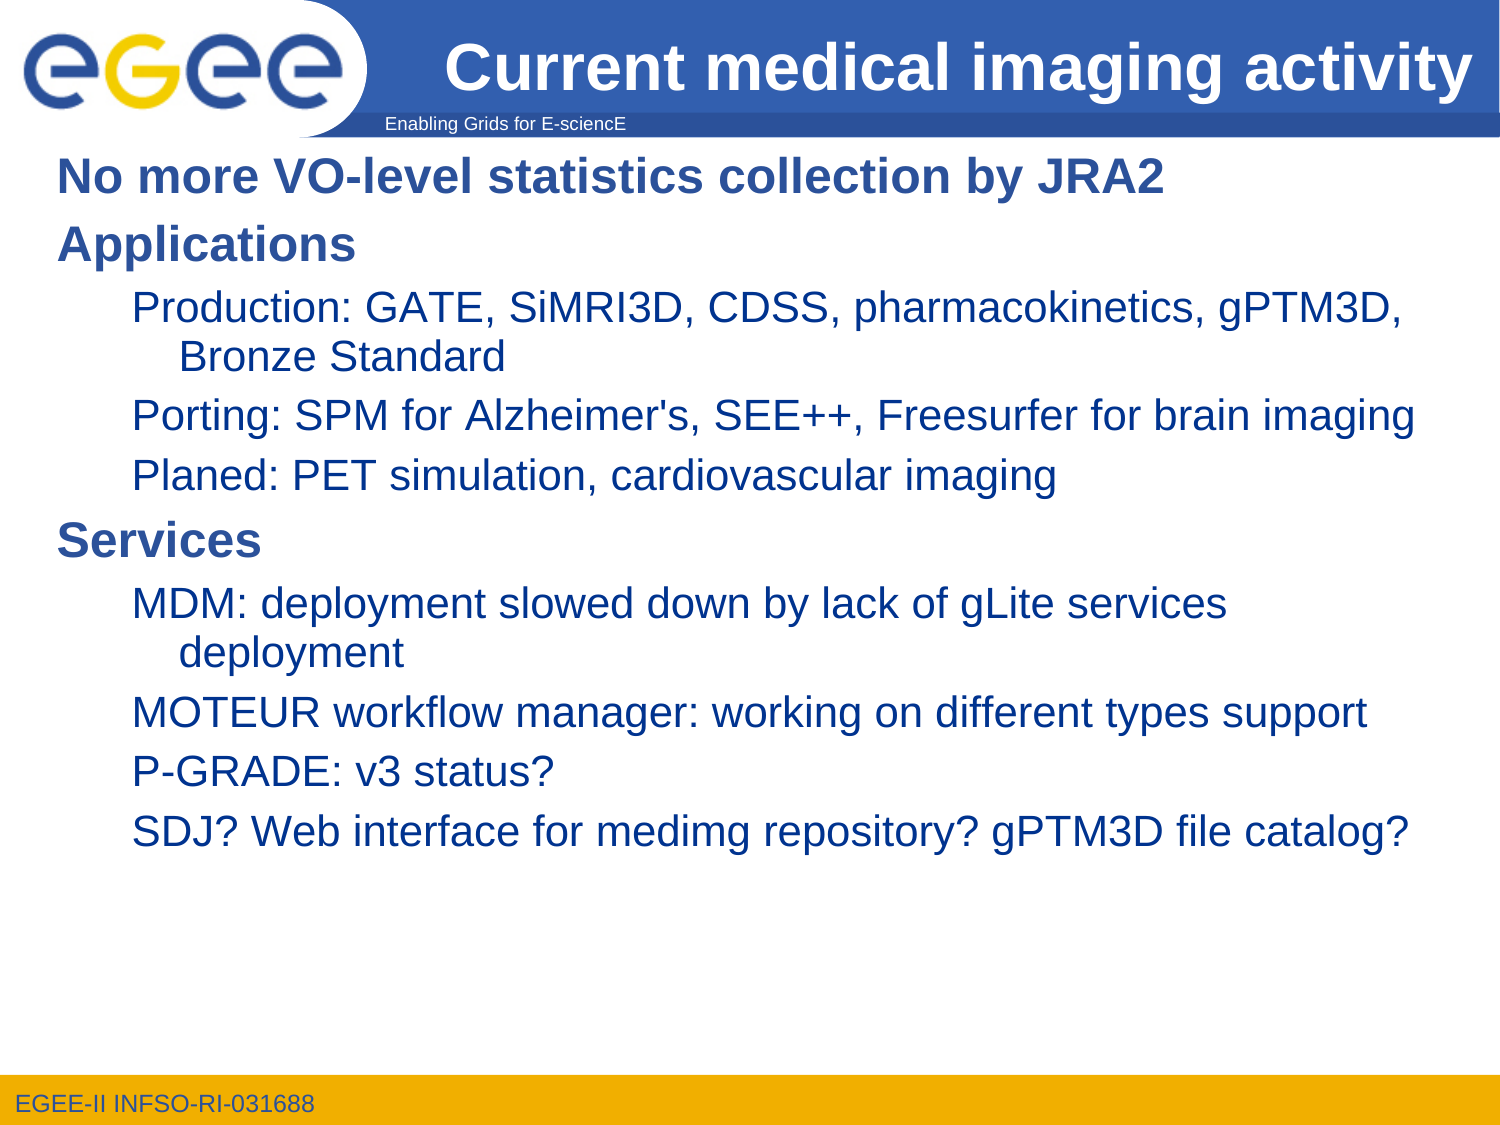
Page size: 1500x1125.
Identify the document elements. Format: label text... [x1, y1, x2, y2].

list No more VO-level statistics collection by JRA2 Applications Production: GATE, SiMRI3D, CDSS, pharmacokinetics, gPTM3D, Bronze Standard Porting: SPM for Alzheimer's, SEE++, Freesurfer for brain imaging Planed: PET simulation, cardiovascular imaging Services MDM: deployment slowed down by lack of gLite services deployment MOTEUR workflow manager: working on different types support P-GRADE: v3 status? SDJ? Web interface for medimg repository? gPTM3D file catalog? [56, 148, 1466, 1062]
title Current medical imaging activity [369, 16, 1475, 118]
picture [18, 30, 349, 112]
